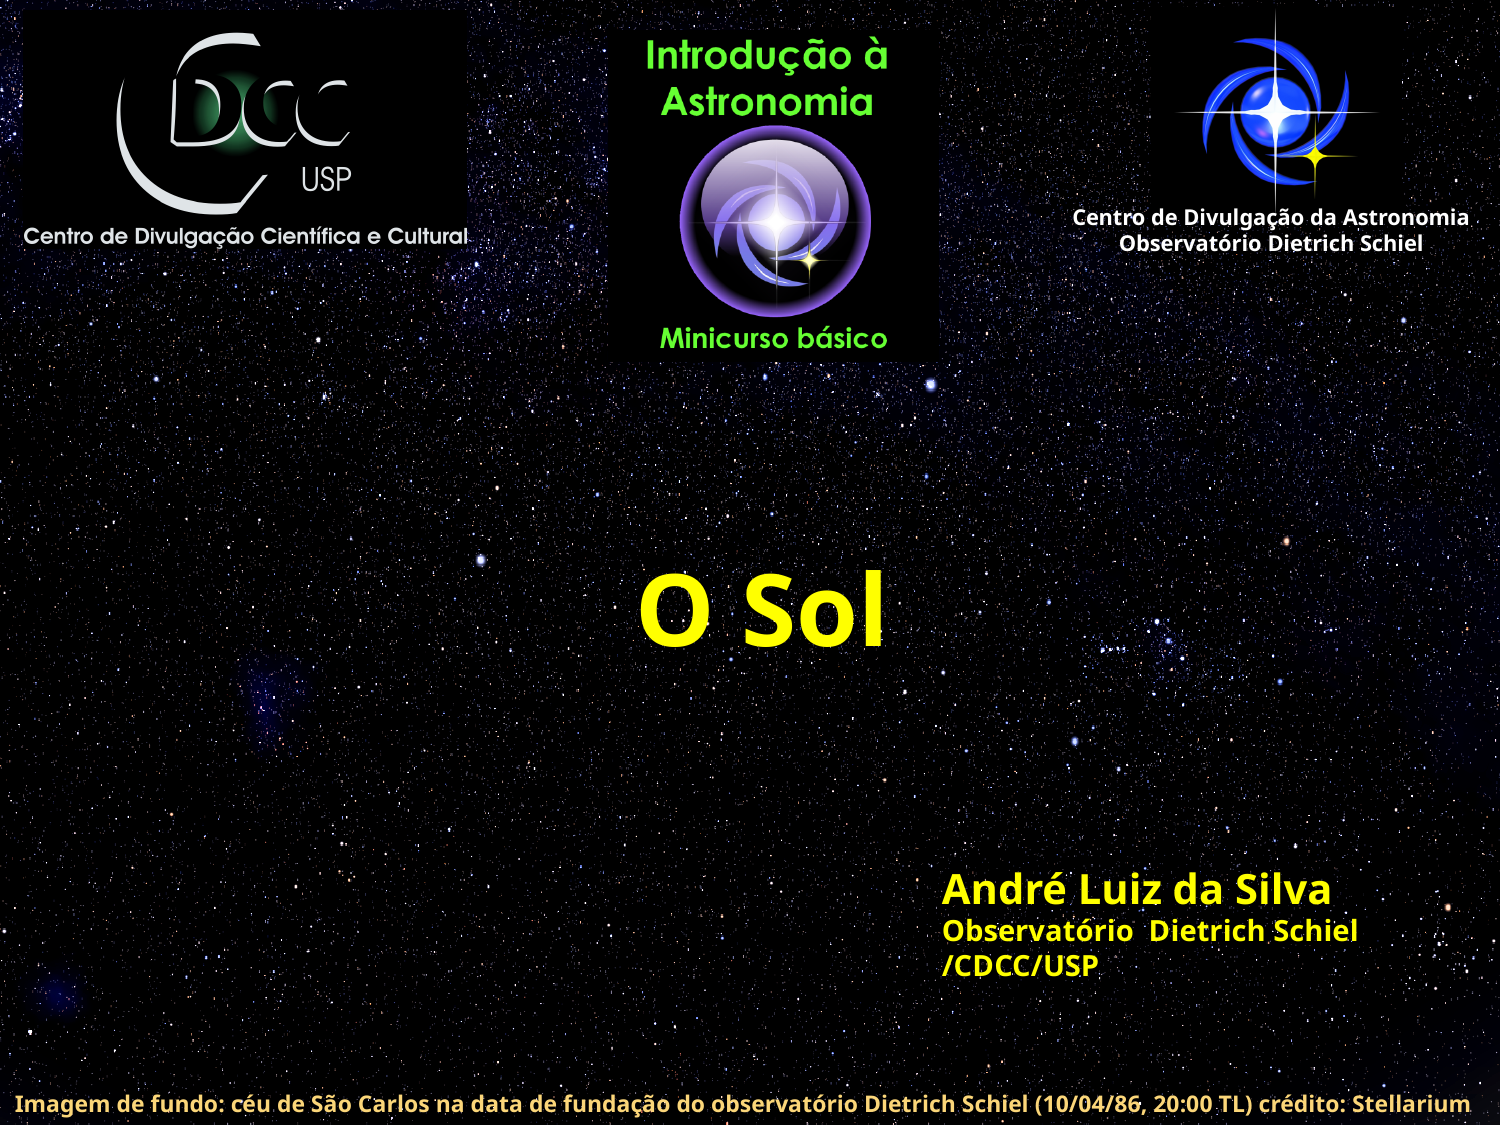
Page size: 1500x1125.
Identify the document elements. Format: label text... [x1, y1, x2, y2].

picture [0, 0, 1500, 1082]
text_box Imagem de fundo: céu de São Carlos na data de fundação do observatório Dietrich Schiel (10/04/86, 20:00 TL) crédito: Stellarium [0, 1082, 1500, 1125]
text_box O Sol [88, 538, 1437, 827]
text_box André Luiz da Silva Observatório Dietrich Schiel /CDCC/USP [927, 855, 1495, 1030]
text_box Centro de Divulgação da Astronomia Observatório Dietrich Schiel [939, 196, 1500, 264]
